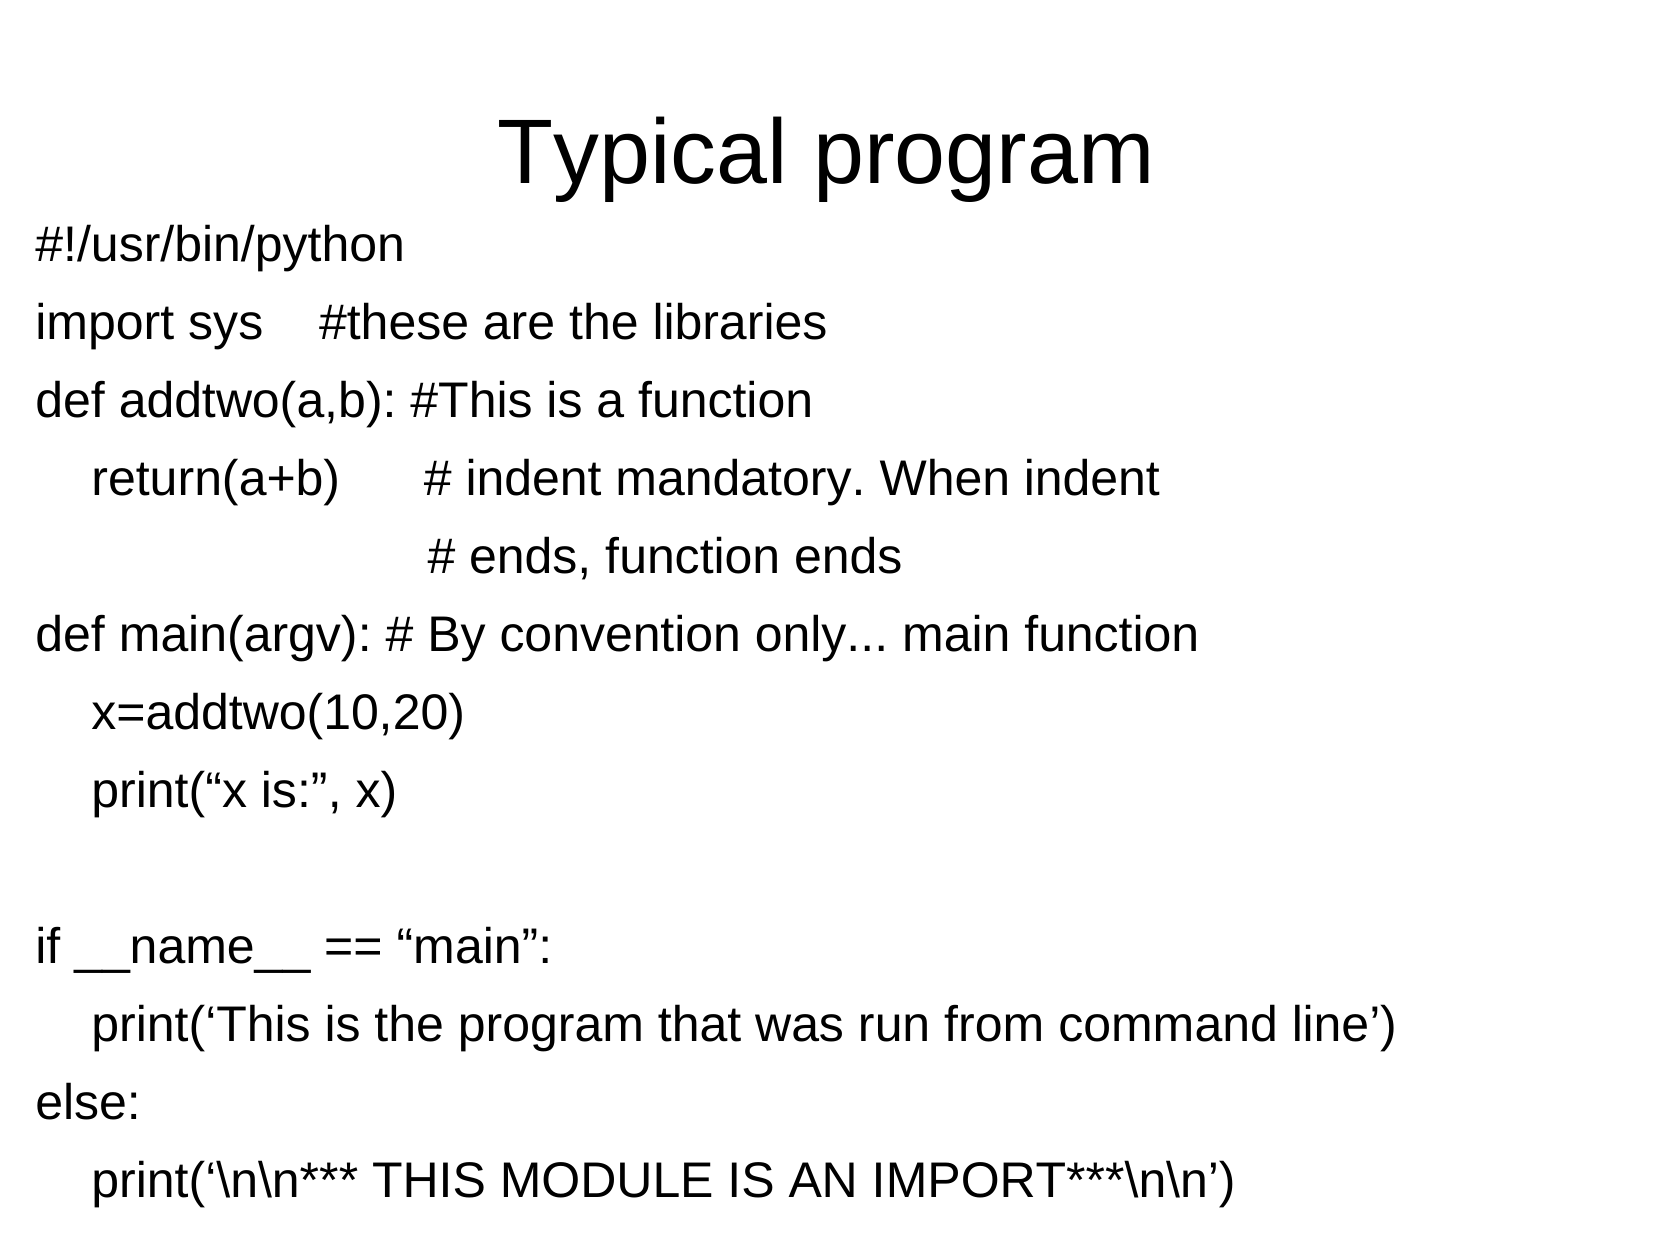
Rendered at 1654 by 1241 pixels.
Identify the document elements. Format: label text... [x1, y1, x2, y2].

title Typical program [82, 49, 1571, 212]
list #!/usr/bin/python import sys #these are the libraries def addtwo(a,b): #This is a function return(a+b) # indent mandatory. When indent # ends, function ends def main(argv): # By convention only... main function x=addtwo(10,20) print(“x is:”, x) if __name__ == “main”: print(‘This is the program that was run from command line’) else: print(‘\n\n*** THIS MODULE IS AN IMPORT***\n\n’) [35, 212, 1571, 1217]
